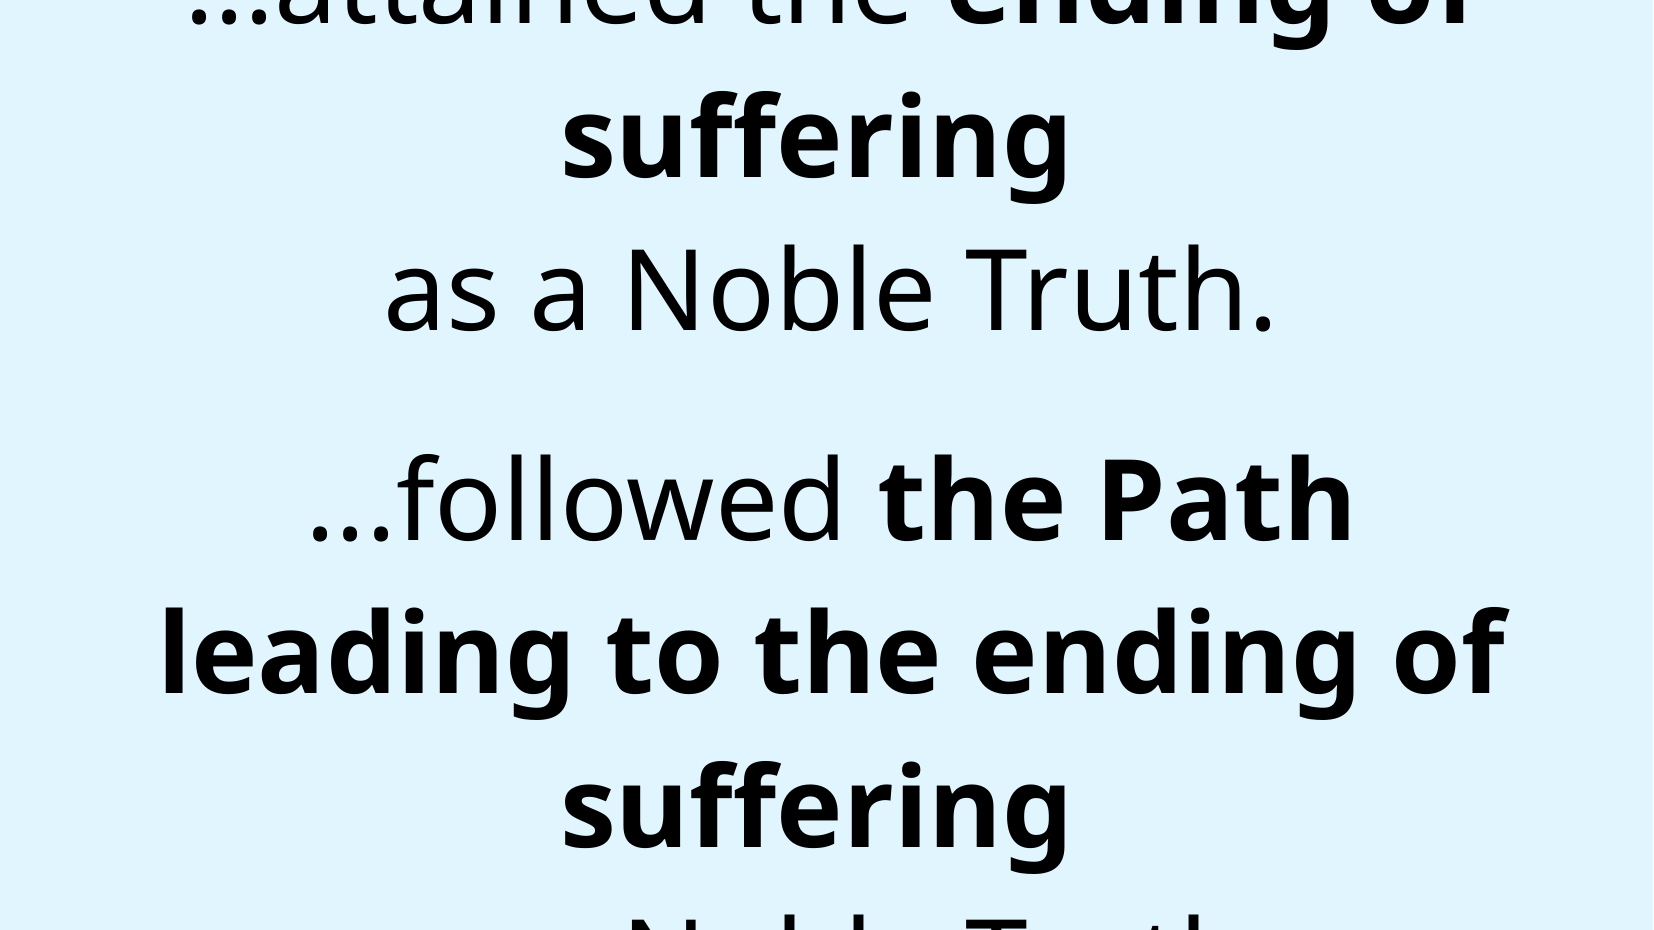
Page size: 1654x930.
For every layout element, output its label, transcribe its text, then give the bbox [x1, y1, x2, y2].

subtitle ...attained the ending of suffering as a Noble Truth. ...followed the Path leading to the ending of suffering as a Noble Truth. [45, 0, 1618, 930]
